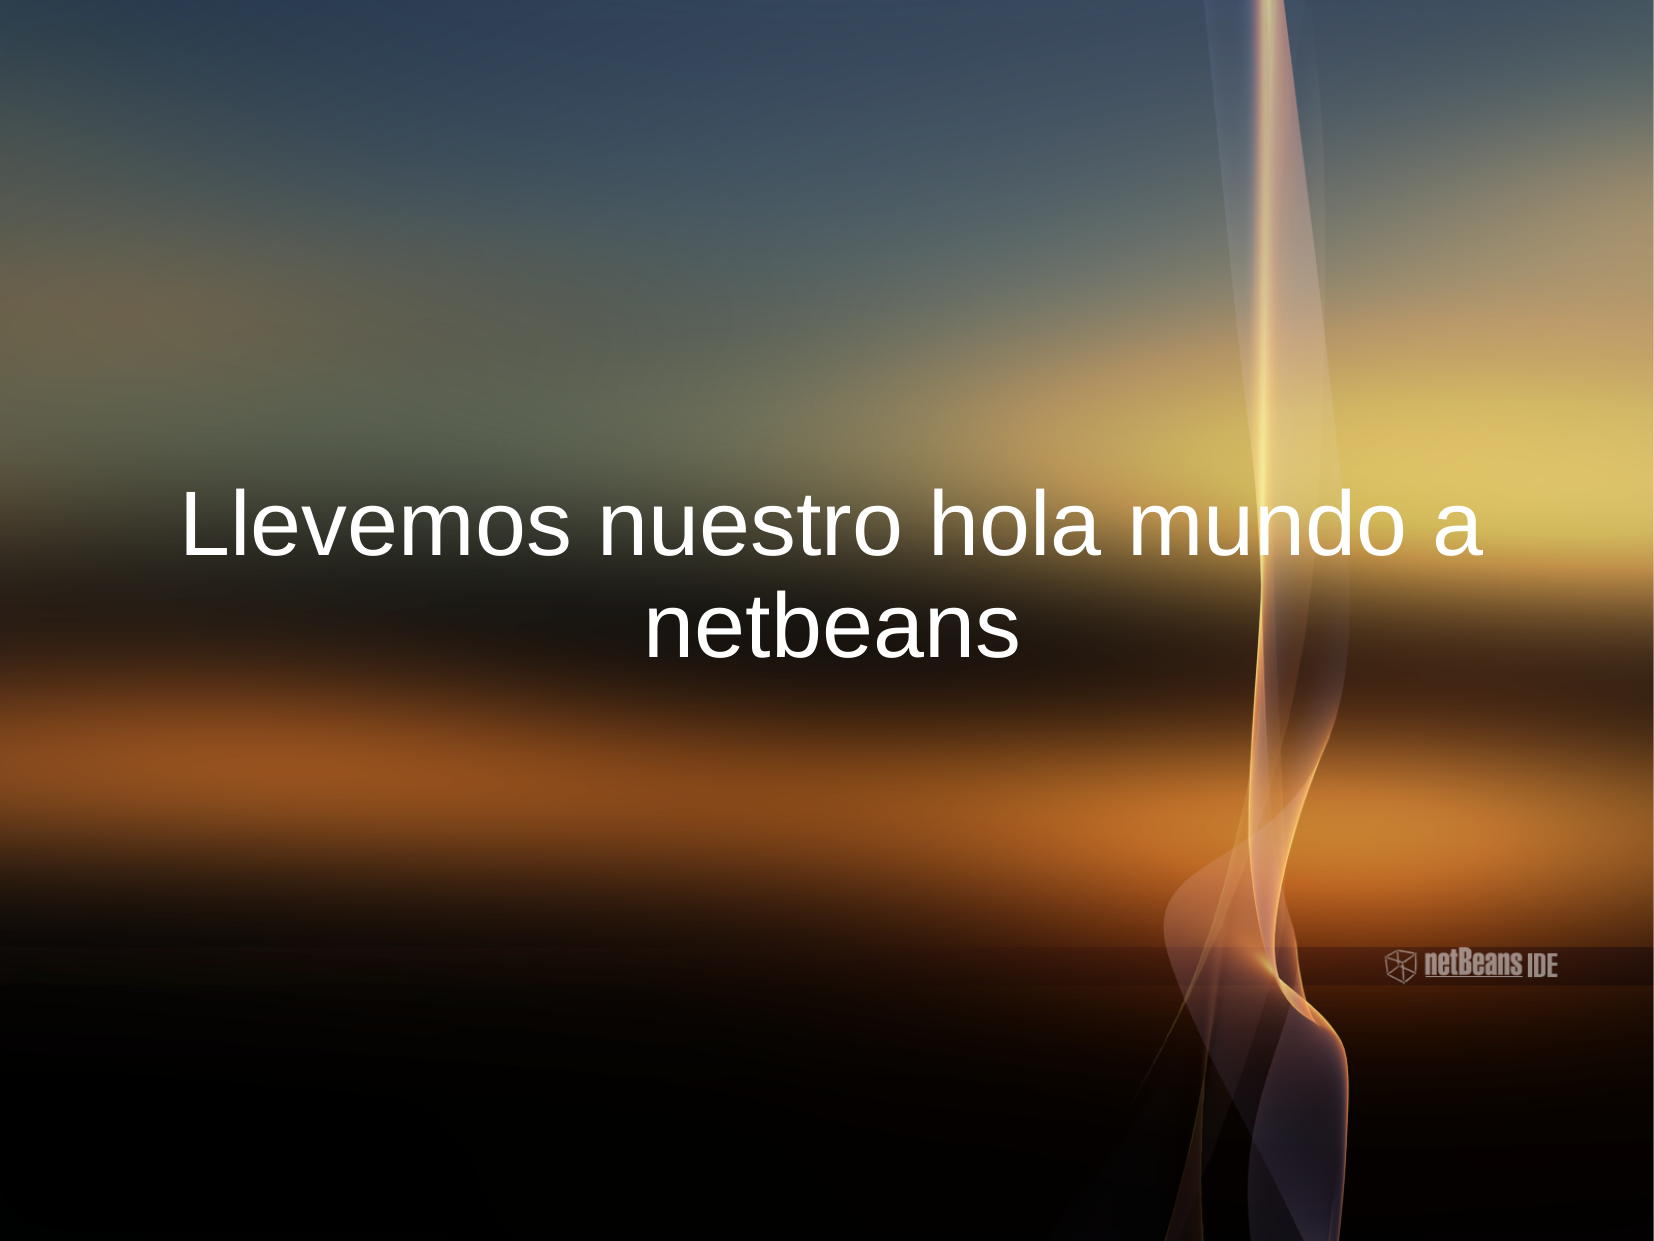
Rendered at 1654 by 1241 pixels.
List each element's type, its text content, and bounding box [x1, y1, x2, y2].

picture [0, 0, 1654, 1241]
title Llevemos nuestro hola mundo a netbeans [88, 472, 1577, 781]
